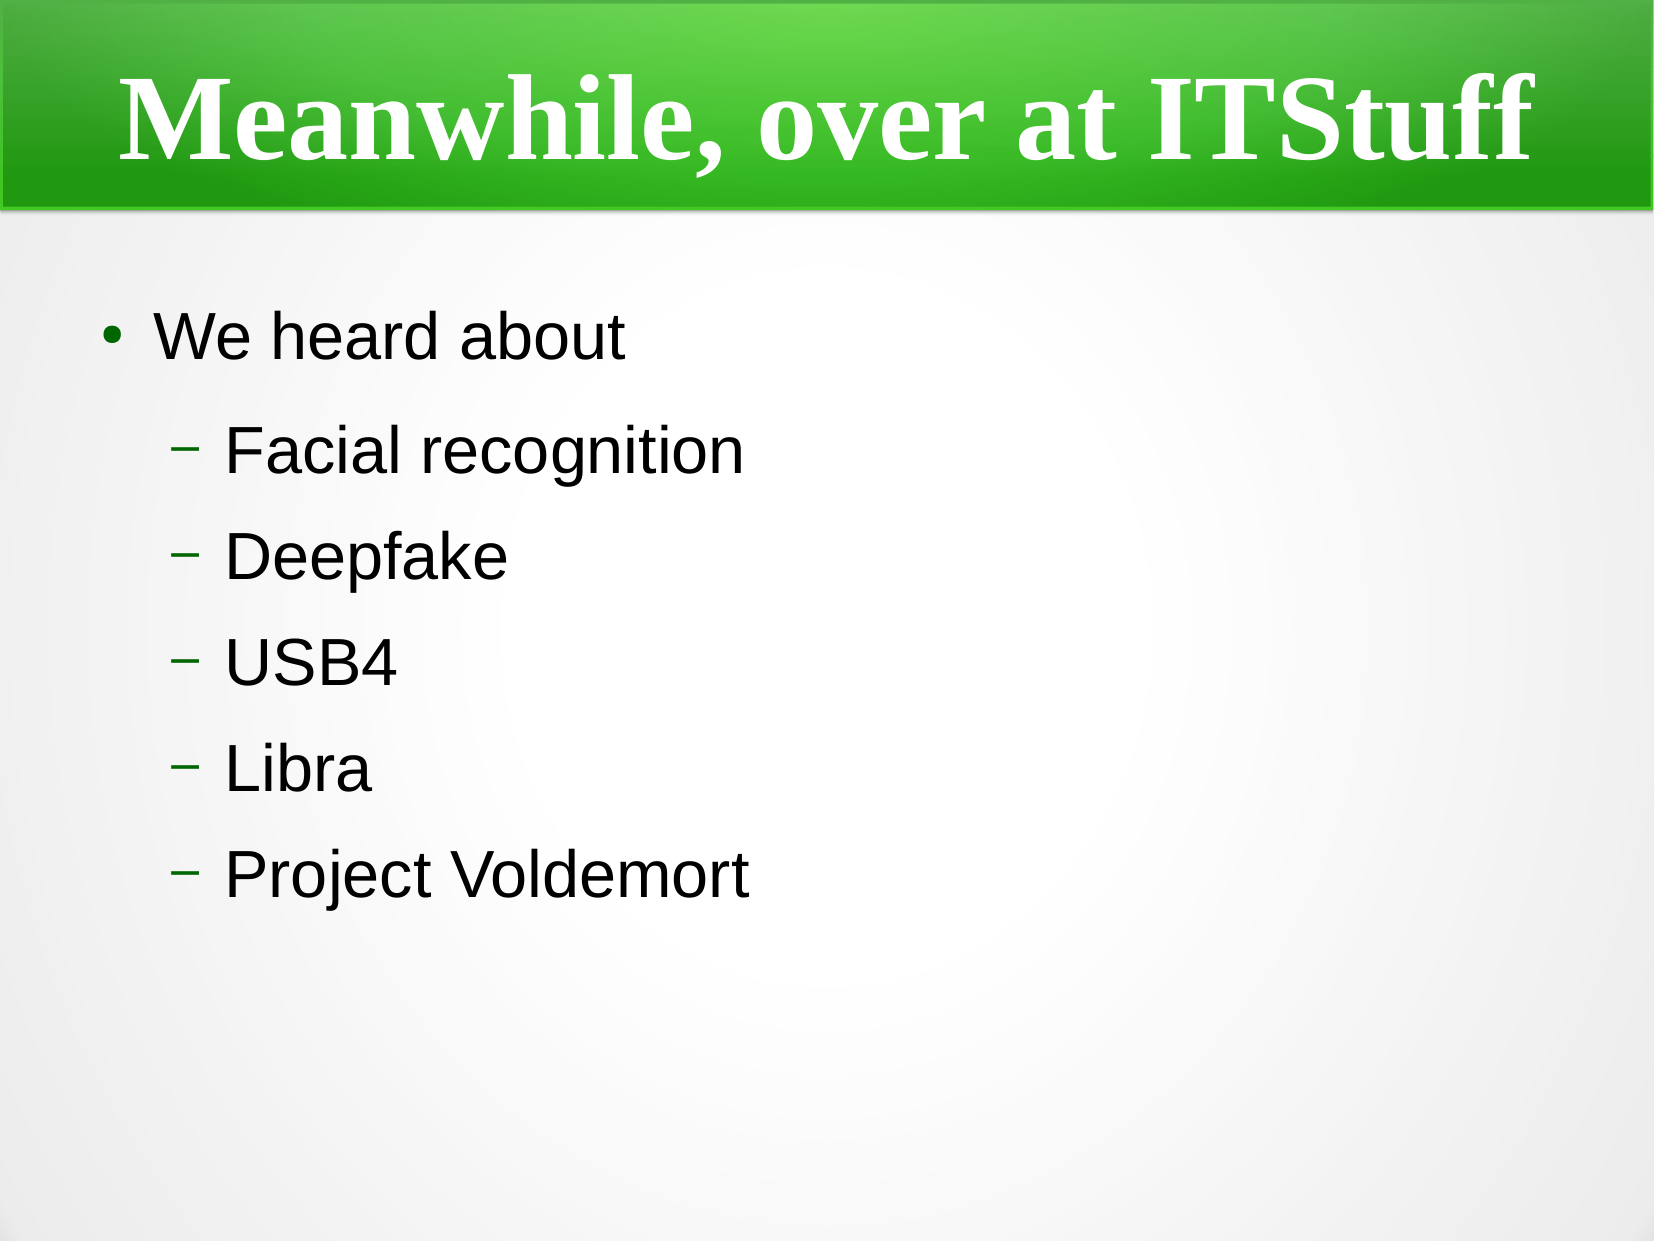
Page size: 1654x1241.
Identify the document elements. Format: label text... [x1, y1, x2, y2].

list We heard about Facial recognition Deepfake USB4 Libra Project Voldemort [82, 299, 1571, 1123]
title Meanwhile, over at ITStuff [82, 28, 1571, 208]
